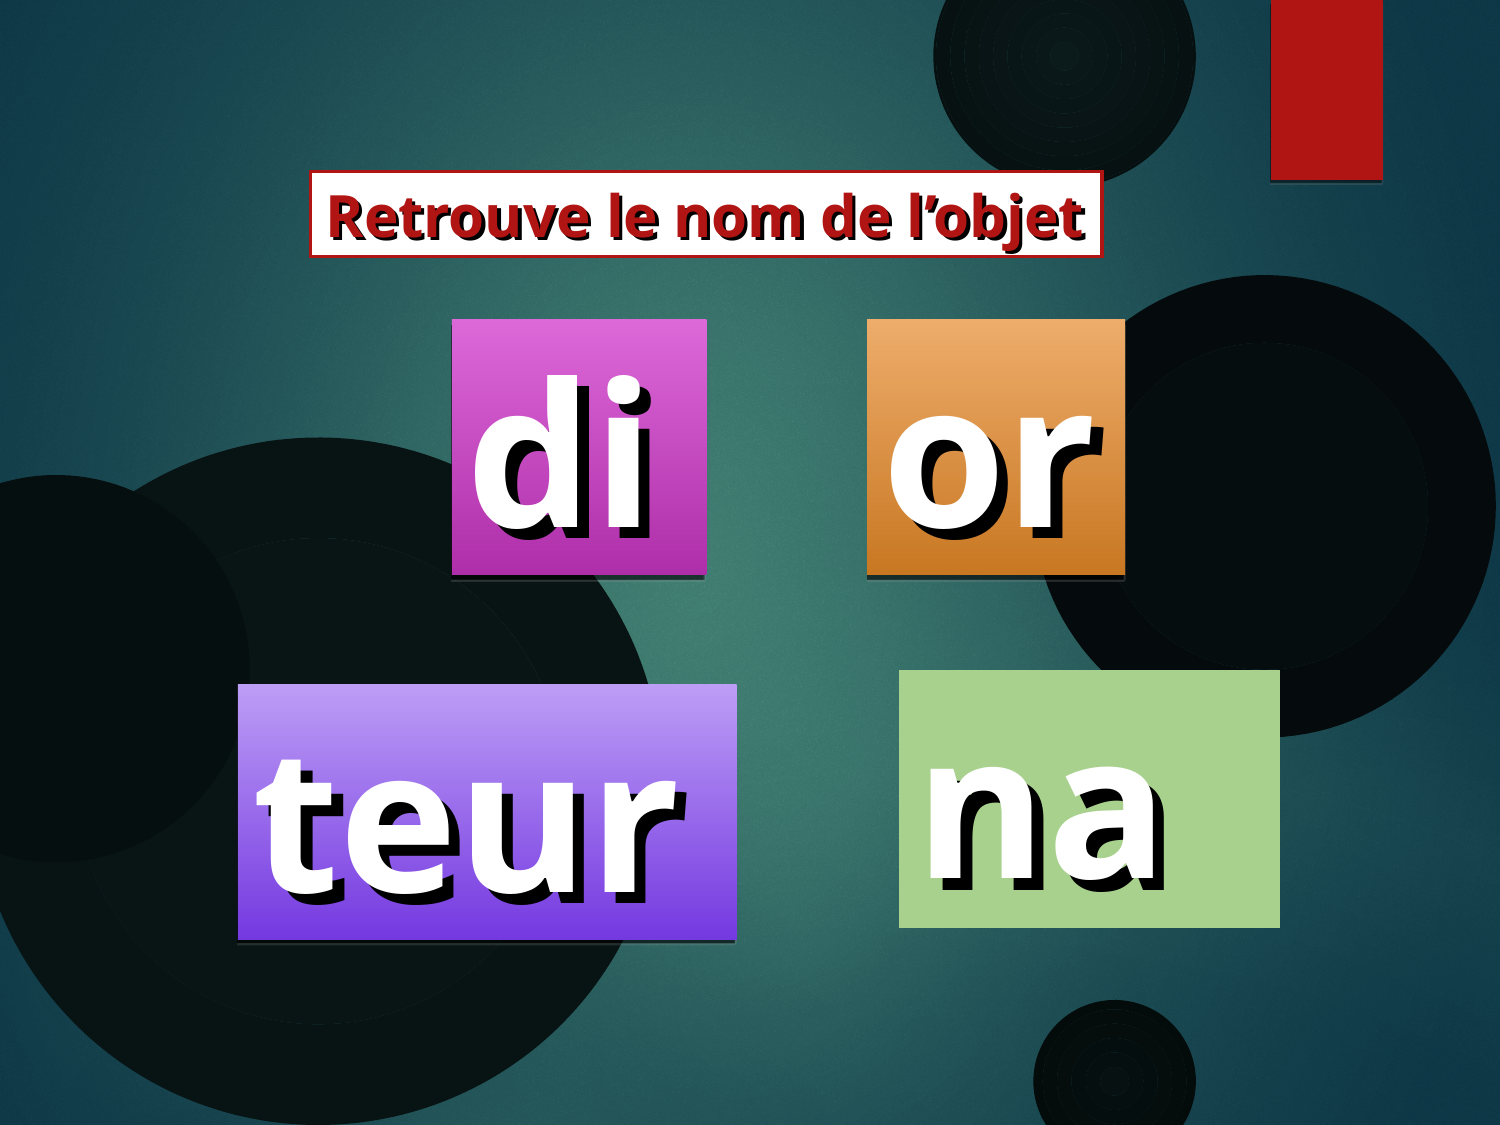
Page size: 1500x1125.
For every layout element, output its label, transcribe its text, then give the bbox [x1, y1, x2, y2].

text_box Retrouve le nom de l’objet [311, 172, 1102, 257]
text_box or [867, 320, 1125, 575]
text_box na [901, 671, 1278, 927]
text_box teur [238, 685, 737, 940]
text_box di [452, 320, 706, 575]
